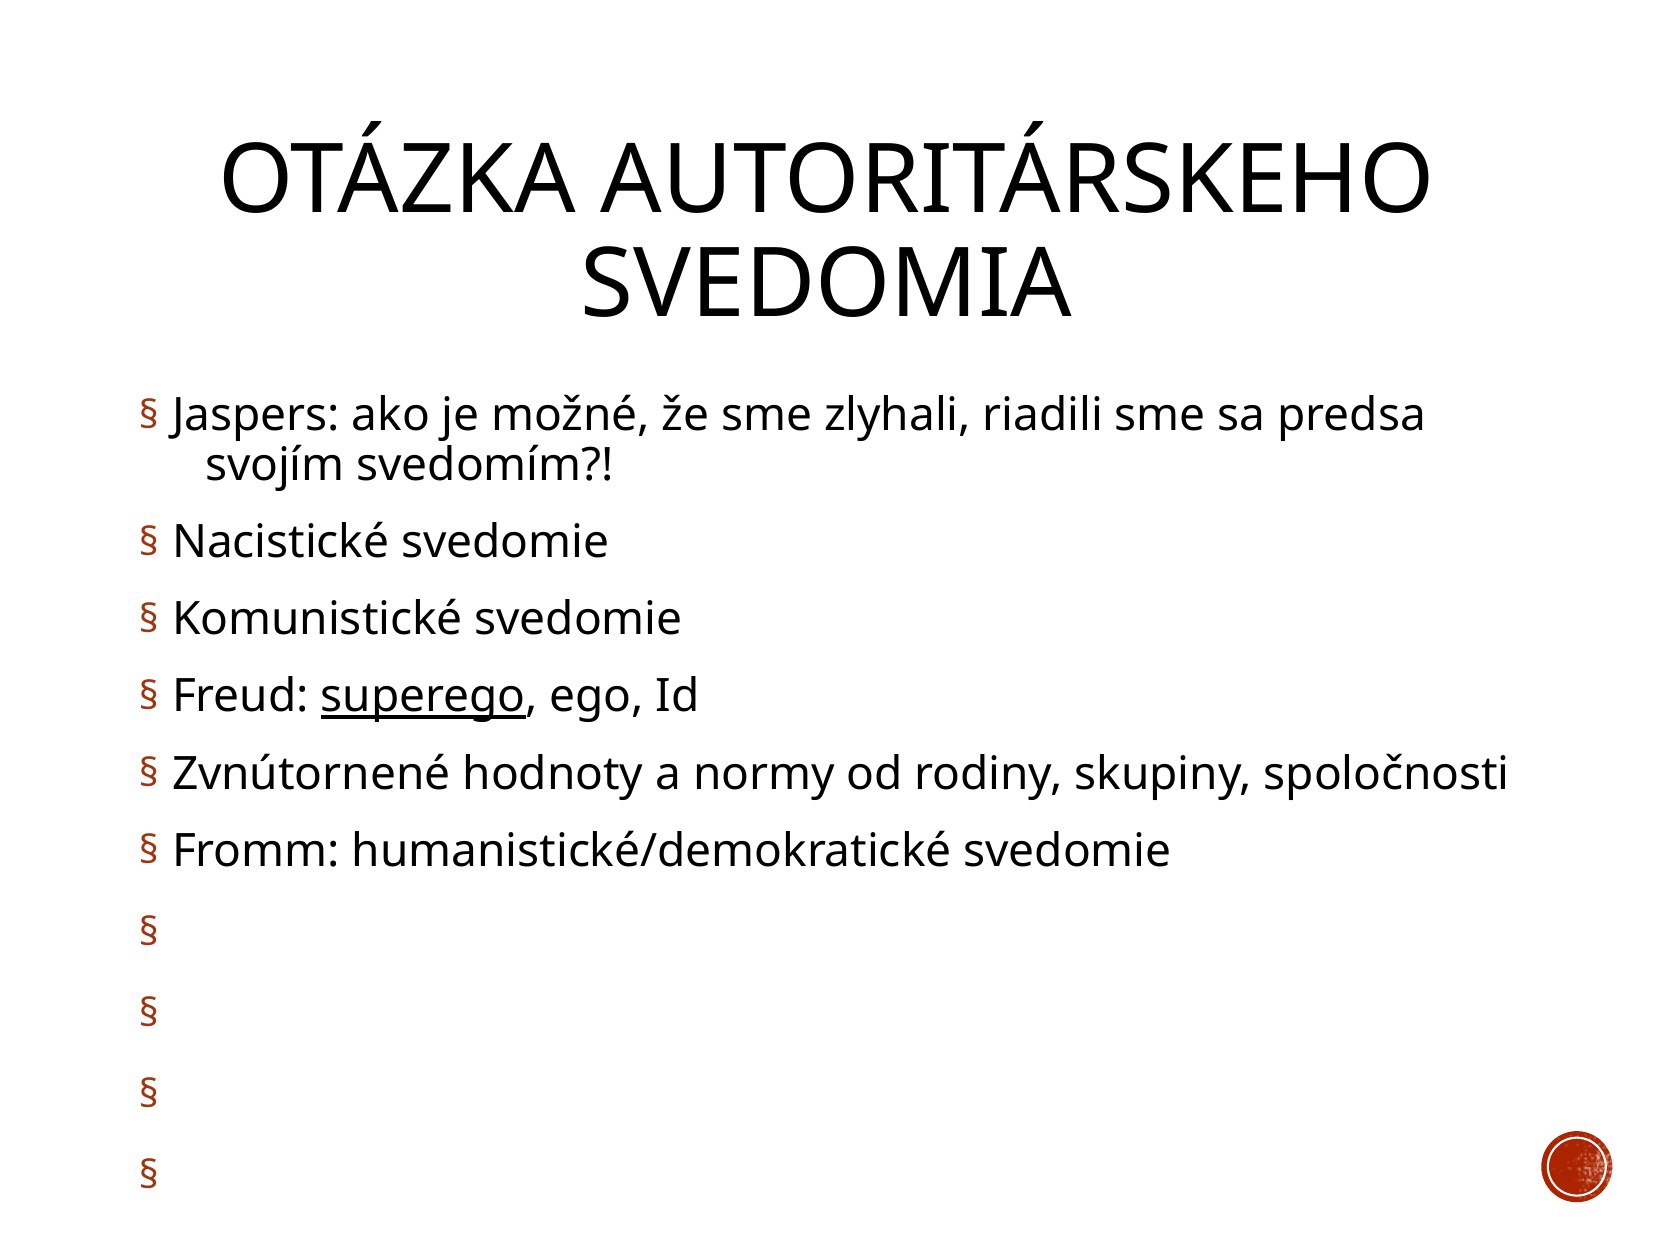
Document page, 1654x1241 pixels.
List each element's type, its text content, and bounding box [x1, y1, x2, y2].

title Otázka autoritárskeho svedomia [124, 87, 1530, 379]
list Jaspers: ako je možné, že sme zlyhali, riadili sme sa predsa svojím svedomím?! Nacistické svedomie Komunistické svedomie Freud: superego, ego, Id Zvnútornené hodnoty a normy od rodiny, skupiny, spoločnosti Fromm: humanistické/demokratické svedomie [124, 383, 1530, 1117]
